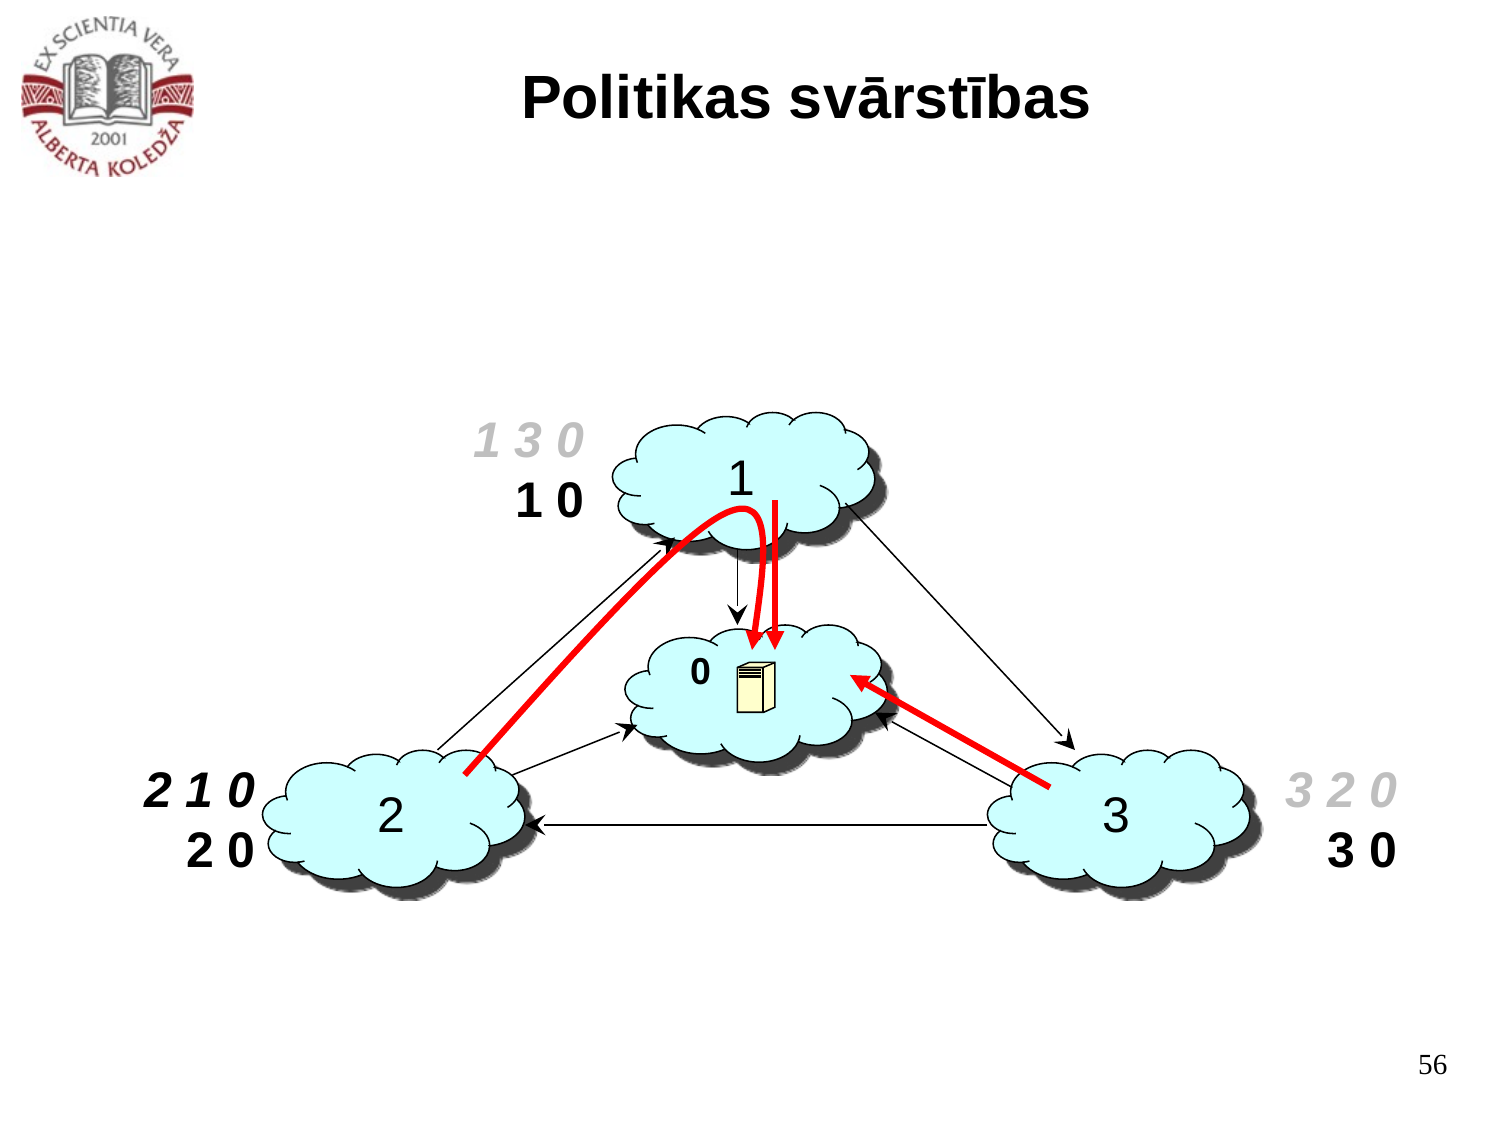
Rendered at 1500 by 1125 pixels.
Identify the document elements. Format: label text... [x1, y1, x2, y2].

text_box 0 [675, 639, 726, 701]
text_box 2 [362, 774, 421, 851]
text_box 1 [712, 437, 771, 513]
text_box [612, 412, 875, 546]
text_box [764, 627, 772, 632]
text_box [691, 513, 760, 550]
text_box [271, 750, 525, 888]
text_box <skaitlis> [1312, 1037, 1463, 1101]
text_box [987, 750, 1250, 888]
text_box 2 1 0 2 0 [129, 749, 271, 886]
title Politikas svārstības [187, 44, 1425, 150]
text_box 3 [1087, 774, 1146, 851]
text_box 1 3 0 1 0 [458, 399, 600, 536]
text_box [624, 624, 888, 763]
picture [21, 16, 194, 177]
text_box 3 2 0 3 0 [1270, 749, 1412, 886]
